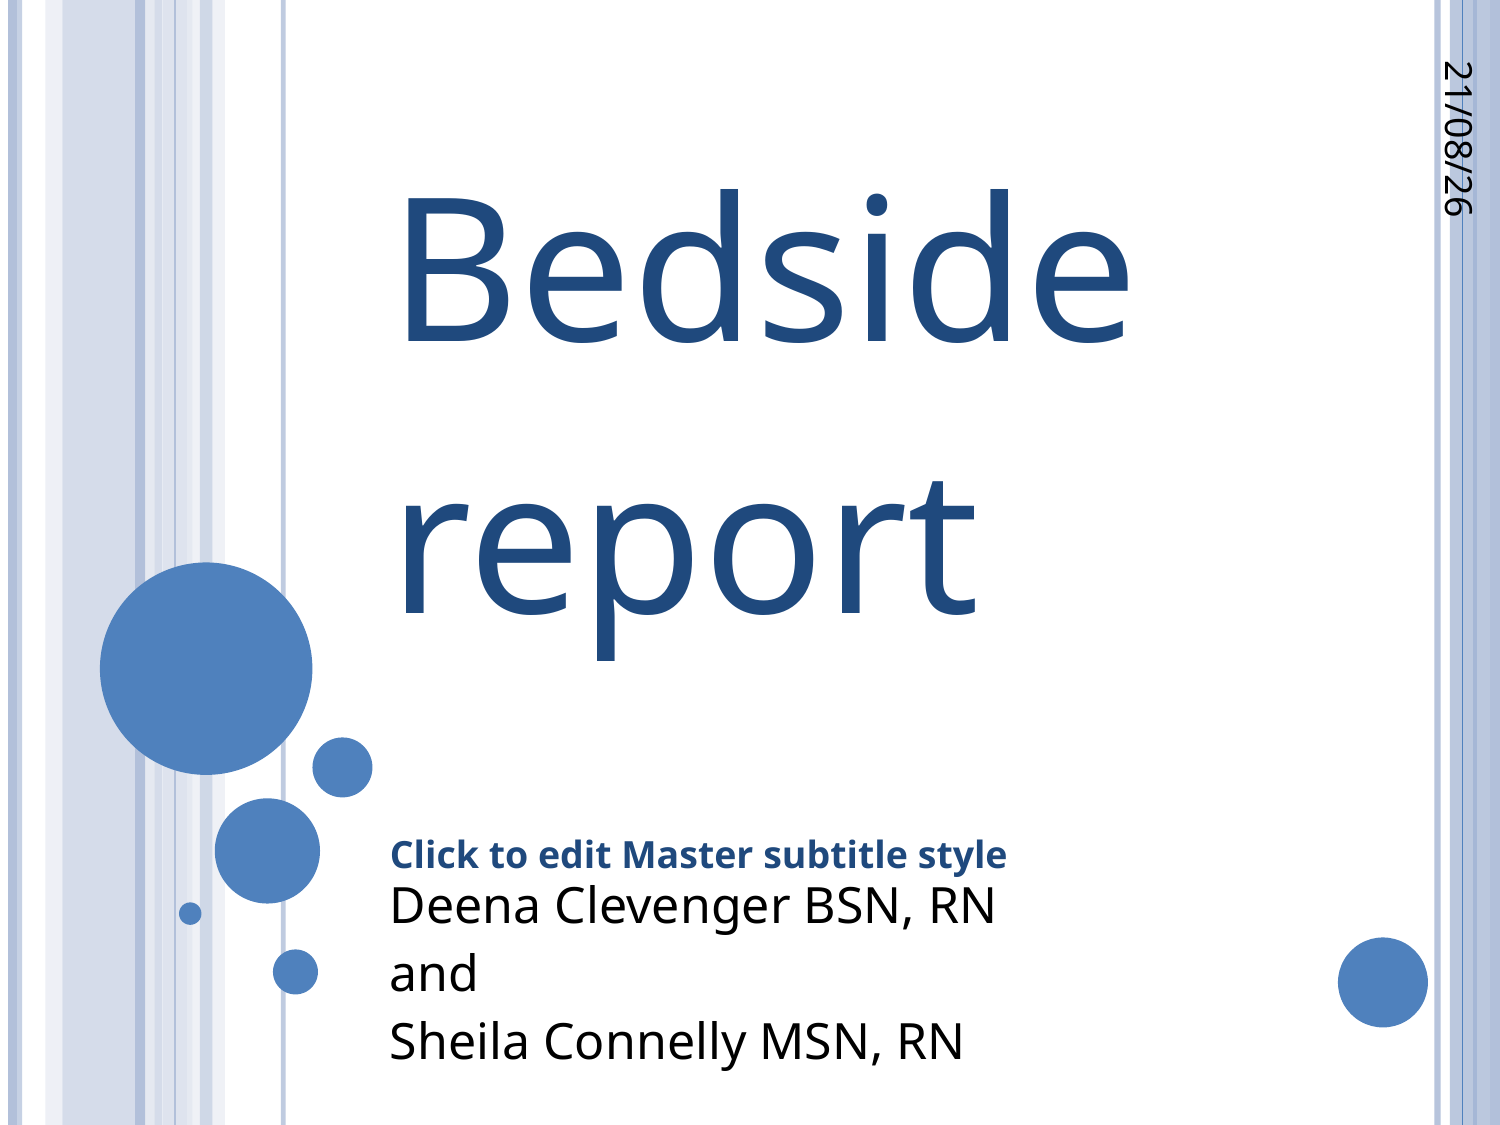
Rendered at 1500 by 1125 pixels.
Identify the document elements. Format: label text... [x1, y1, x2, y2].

text_box Deena Clevenger BSN, RN and Sheila Connelly MSN, RN [375, 820, 1388, 1046]
title Bedside report [375, 125, 1388, 675]
